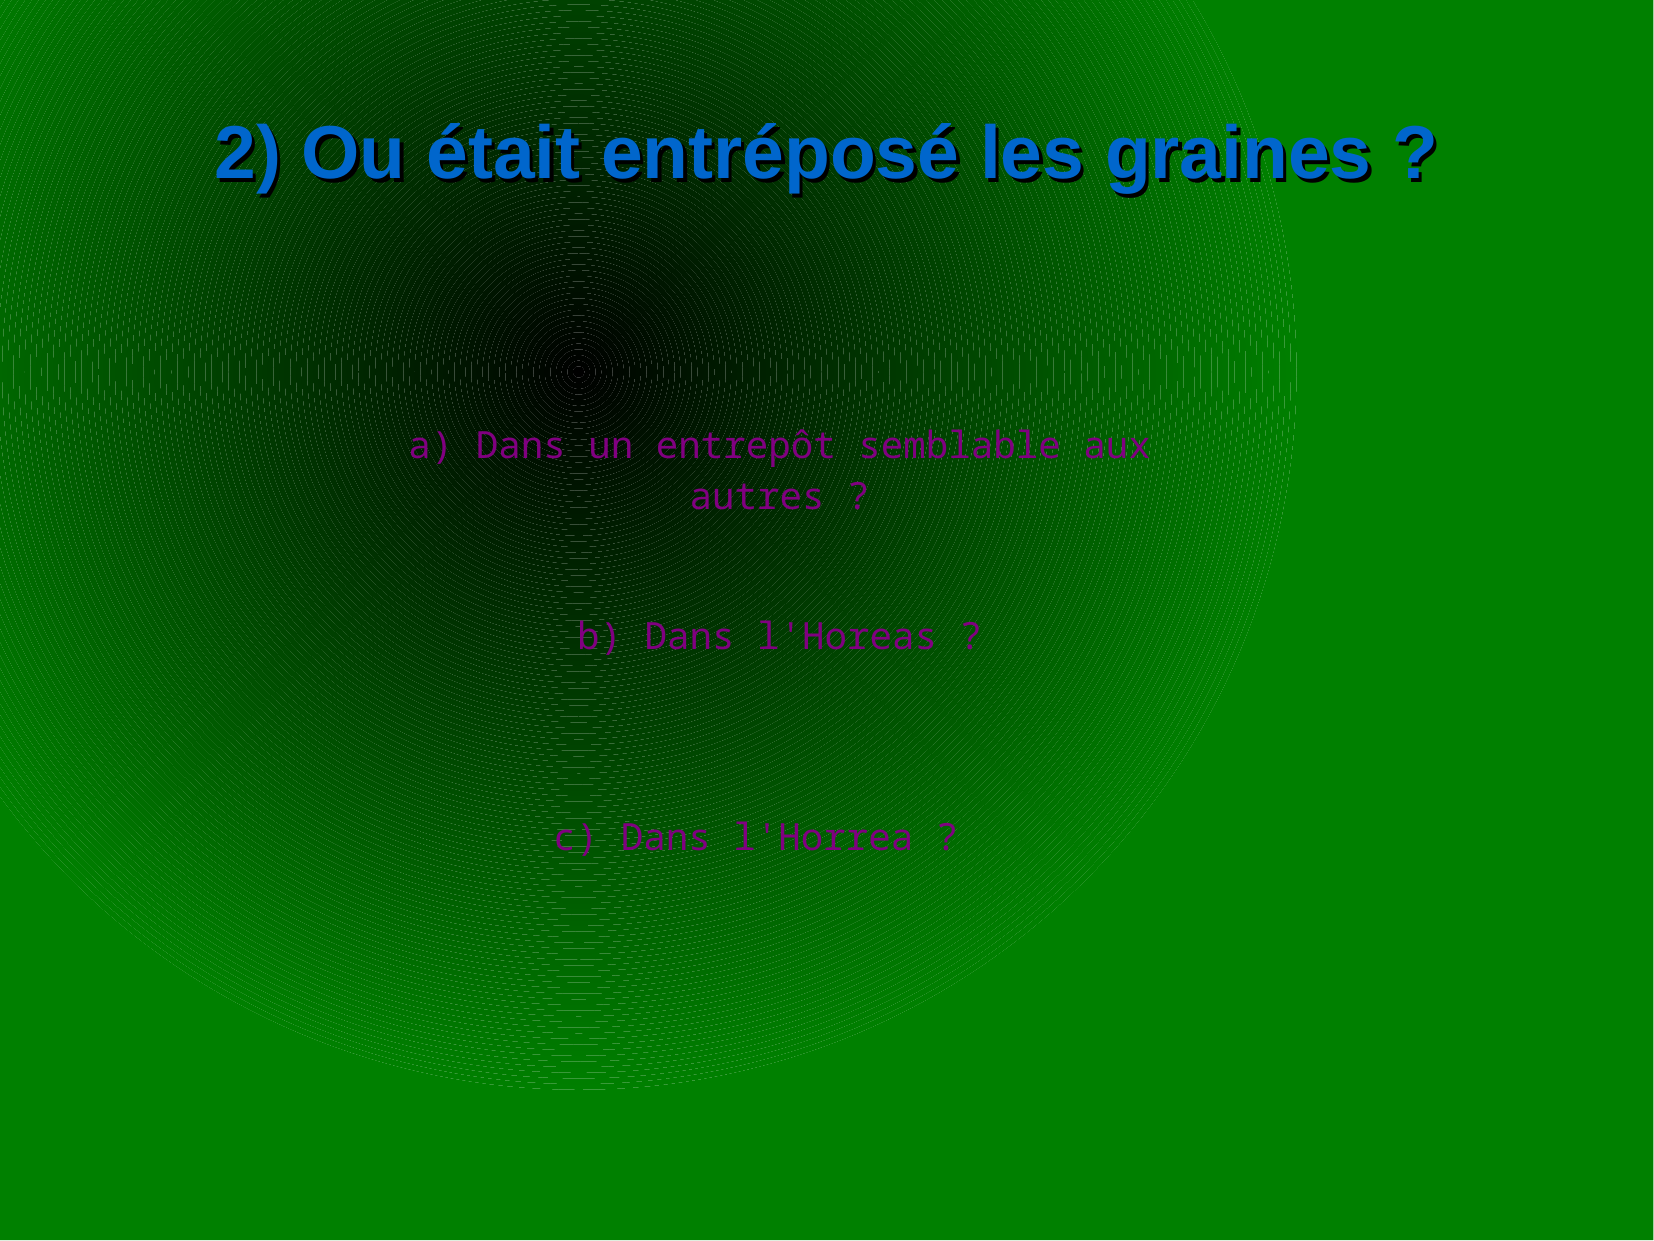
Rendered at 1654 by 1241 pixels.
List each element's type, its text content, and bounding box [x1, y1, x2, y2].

text_box a) Dans un entrepôt semblable aux autres ? [377, 411, 1182, 514]
title 2) Ou était entréposé les graines ? [82, 49, 1571, 257]
text_box c) Dans l'Horrea ? [342, 803, 1170, 862]
text_box b) Dans l'Horeas ? [389, 602, 1170, 661]
